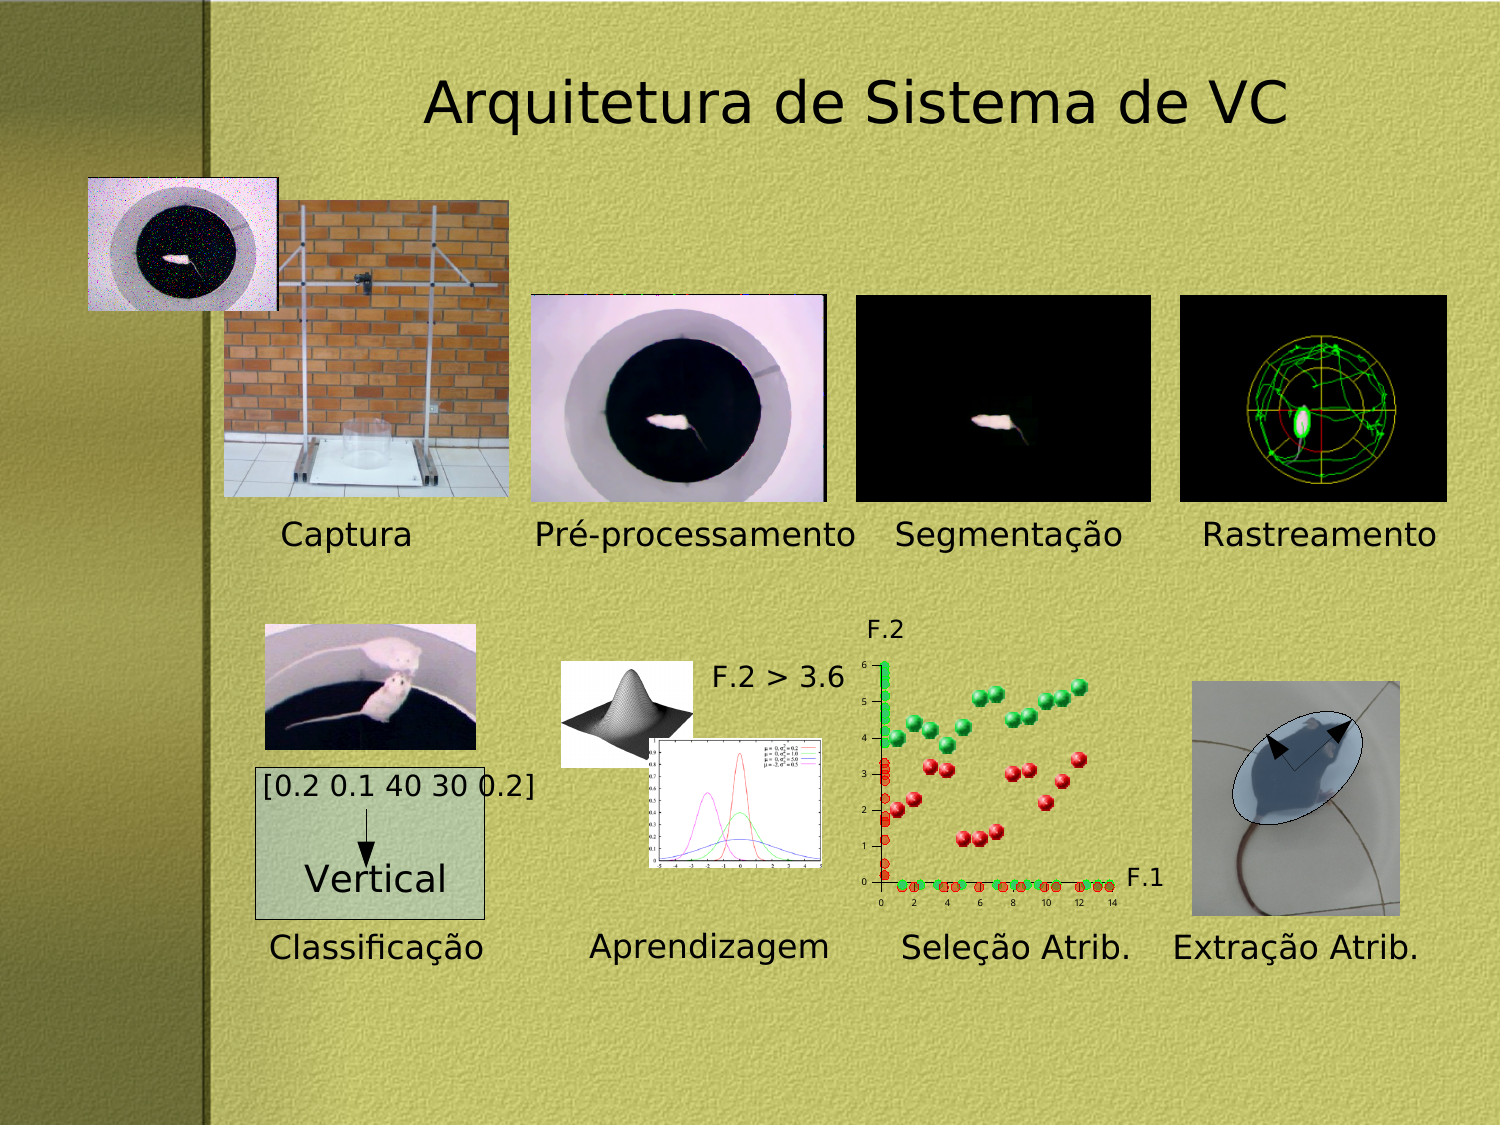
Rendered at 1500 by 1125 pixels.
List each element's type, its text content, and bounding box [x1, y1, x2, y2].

text_box [974, 882, 984, 892]
text_box [1051, 879, 1062, 892]
text_box [1034, 879, 1049, 892]
picture [0, 0, 1500, 1125]
text_box Vertical [289, 850, 460, 909]
text_box F.2 > 3.6 [696, 652, 862, 703]
chart [856, 649, 1123, 916]
text_box [1232, 719, 1363, 825]
text_box F.2 [851, 608, 920, 653]
text_box Extração Atrib. [1157, 921, 1431, 975]
text_box Pré-processamento [519, 507, 866, 562]
text_box Rastreamento [1187, 507, 1448, 562]
text_box [255, 811, 485, 920]
text_box [933, 879, 949, 892]
text_box [1093, 879, 1103, 892]
text_box [1010, 879, 1032, 892]
text_box [1104, 879, 1111, 892]
text_box [951, 879, 967, 892]
text_box Classificação [254, 921, 495, 975]
text_box Segmentação [879, 507, 1135, 562]
text_box [1269, 711, 1352, 770]
text_box [0.2 0.1 40 30 0.2] [248, 761, 554, 811]
text_box Captura [265, 507, 426, 562]
text_box Aprendizagem [574, 920, 841, 974]
text_box [909, 879, 925, 892]
text_box [1075, 879, 1091, 892]
text_box [897, 879, 908, 892]
text_box [992, 879, 1008, 892]
text_box F.1 [1111, 856, 1180, 901]
title Arquitetura de Sistema de VC [206, 9, 1500, 198]
text_box Seleção Atrib. [886, 921, 1143, 975]
